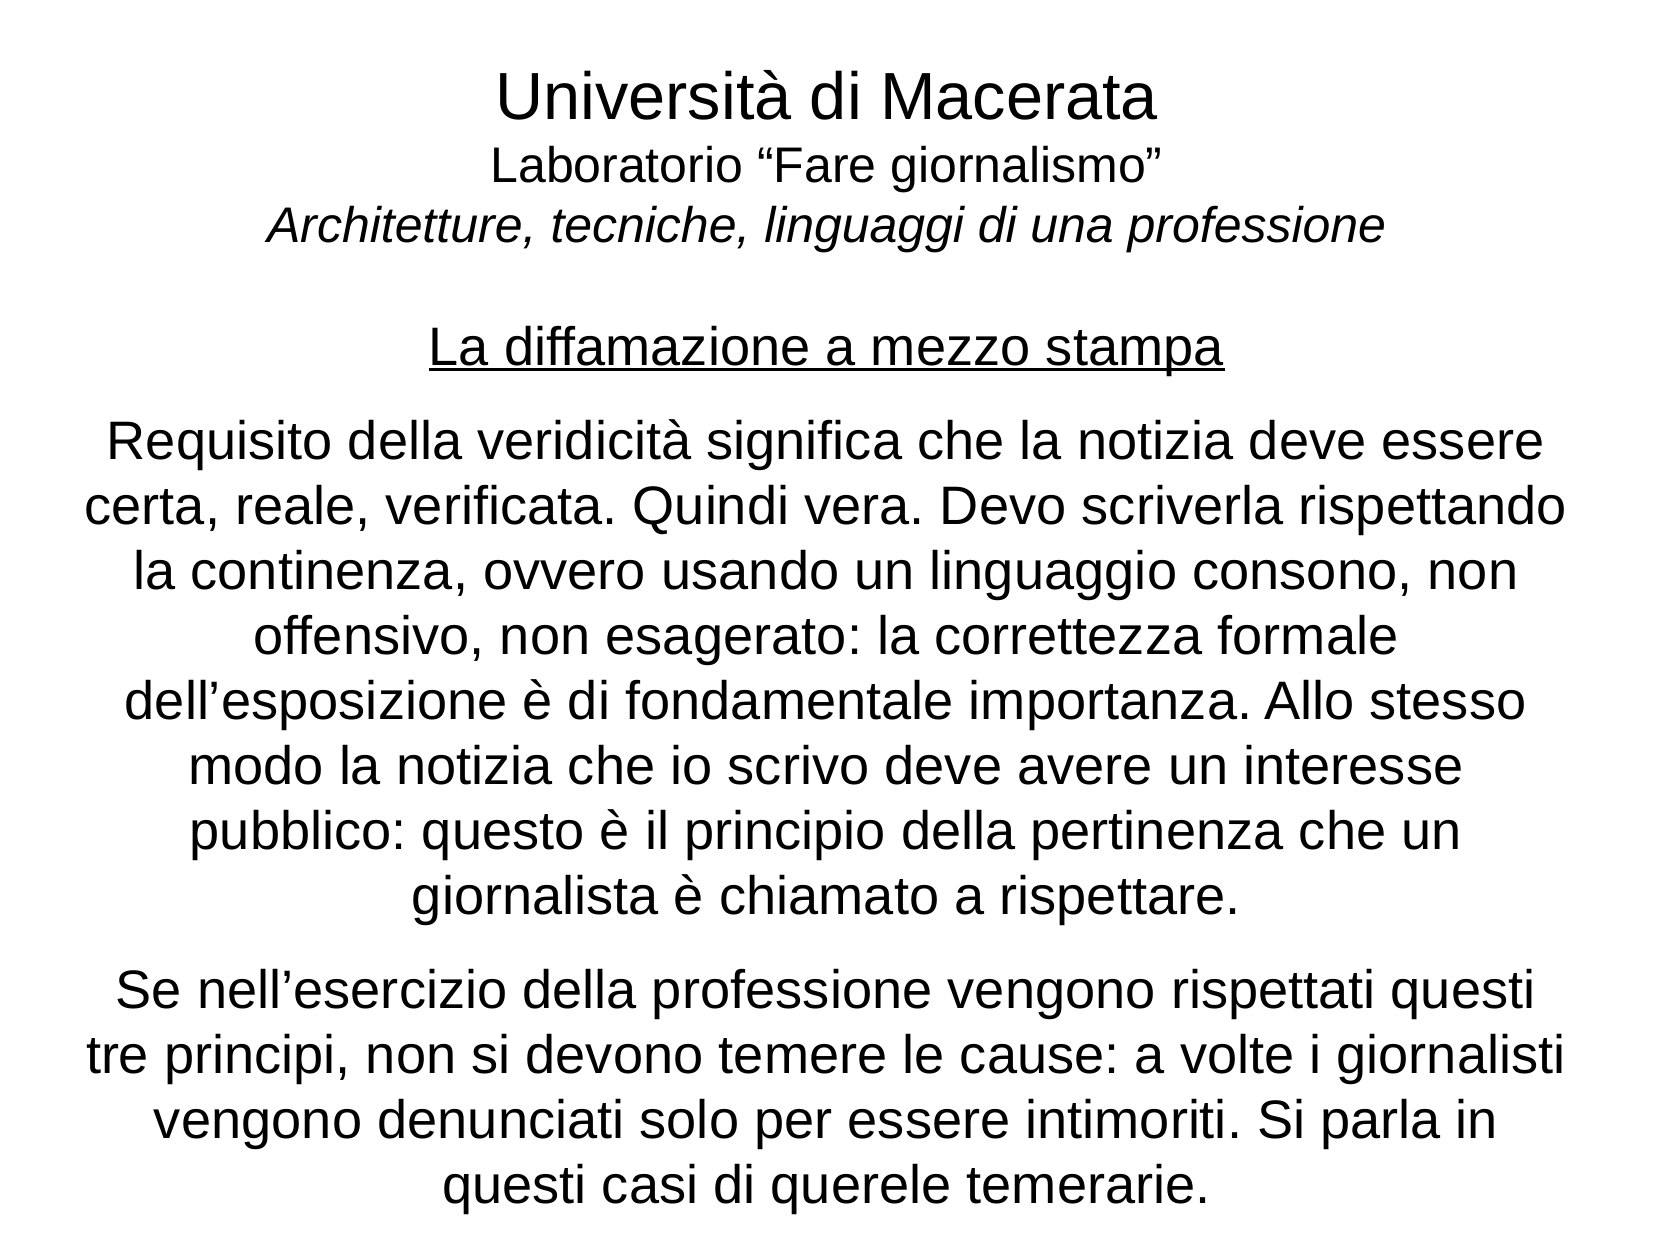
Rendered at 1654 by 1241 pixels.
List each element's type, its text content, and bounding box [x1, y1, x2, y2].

title Università di Macerata Laboratorio “Fare giornalismo” Architetture, tecniche, linguaggi di una professione [82, 49, 1571, 257]
subtitle La diffamazione a mezzo stampa Requisito della veridicità significa che la notizia deve essere certa, reale, verificata. Quindi vera. Devo scriverla rispettando la continenza, ovvero usando un linguaggio consono, non offensivo, non esagerato: la correttezza formale dell’esposizione è di fondamentale importanza. Allo stesso modo la notizia che io scrivo deve avere un interesse pubblico: questo è il principio della pertinenza che un giornalista è chiamato a rispettare. Se nell’esercizio della professione vengono rispettati questi tre principi, non si devono temere le cause: a volte i giornalisti vengono denunciati solo per essere intimoriti. Si parla in questi casi di querele temerarie. [82, 291, 1571, 1235]
